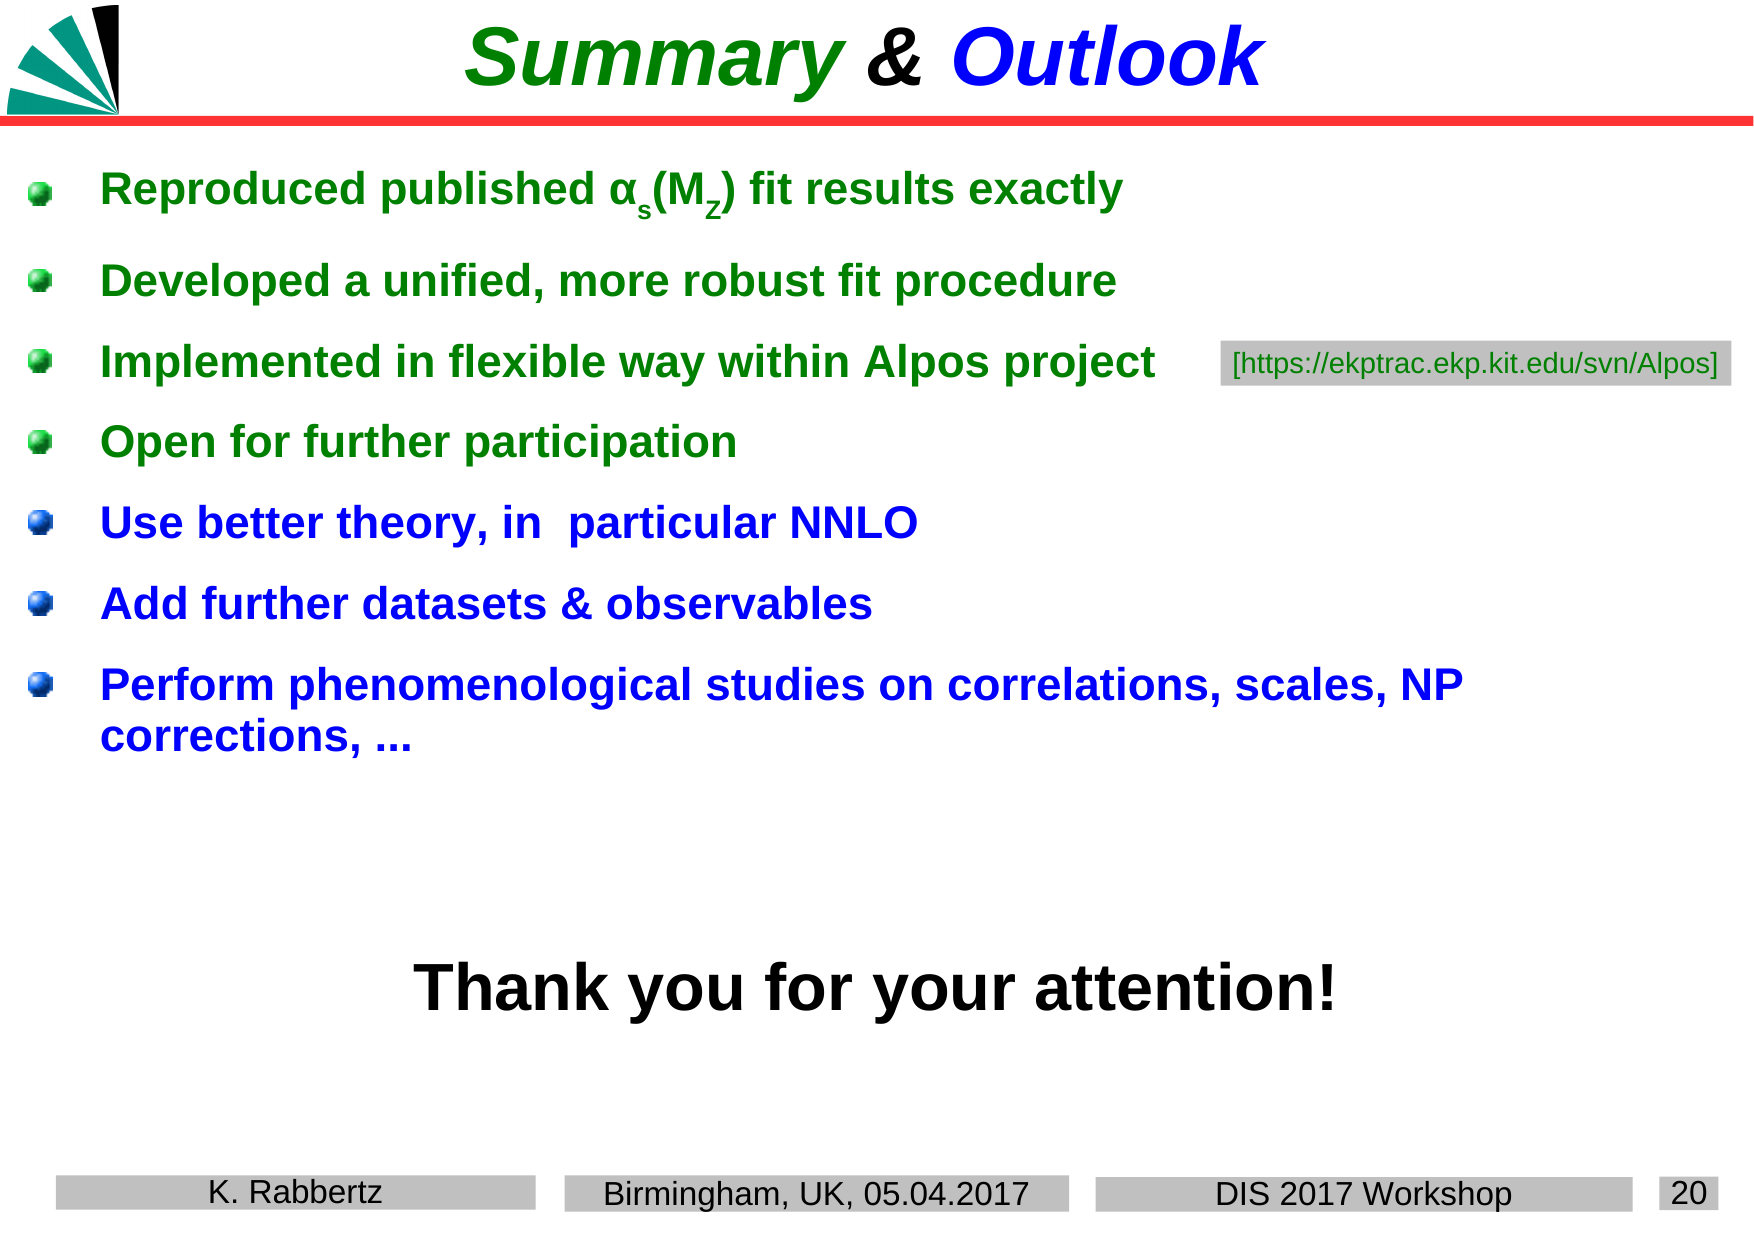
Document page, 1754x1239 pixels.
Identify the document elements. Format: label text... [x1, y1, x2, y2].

text_box [https://ekptrac.ekp.kit.edu/svn/Alpos] [1220, 340, 1731, 386]
list Reproduced published αs(MZ) fit results exactly Developed a unified, more robust fit procedure Implemented in flexible way within Alpos project Open for further participation Use better theory, in particular NNLO Add further datasets & observables Perform phenomenological studies on correlations, scales, NP corrections, ... [17, 162, 1734, 762]
text_box Thank you for your attention! [401, 944, 1352, 1031]
title Summary & Outlook [123, 0, 1606, 114]
picture [7, 5, 119, 116]
